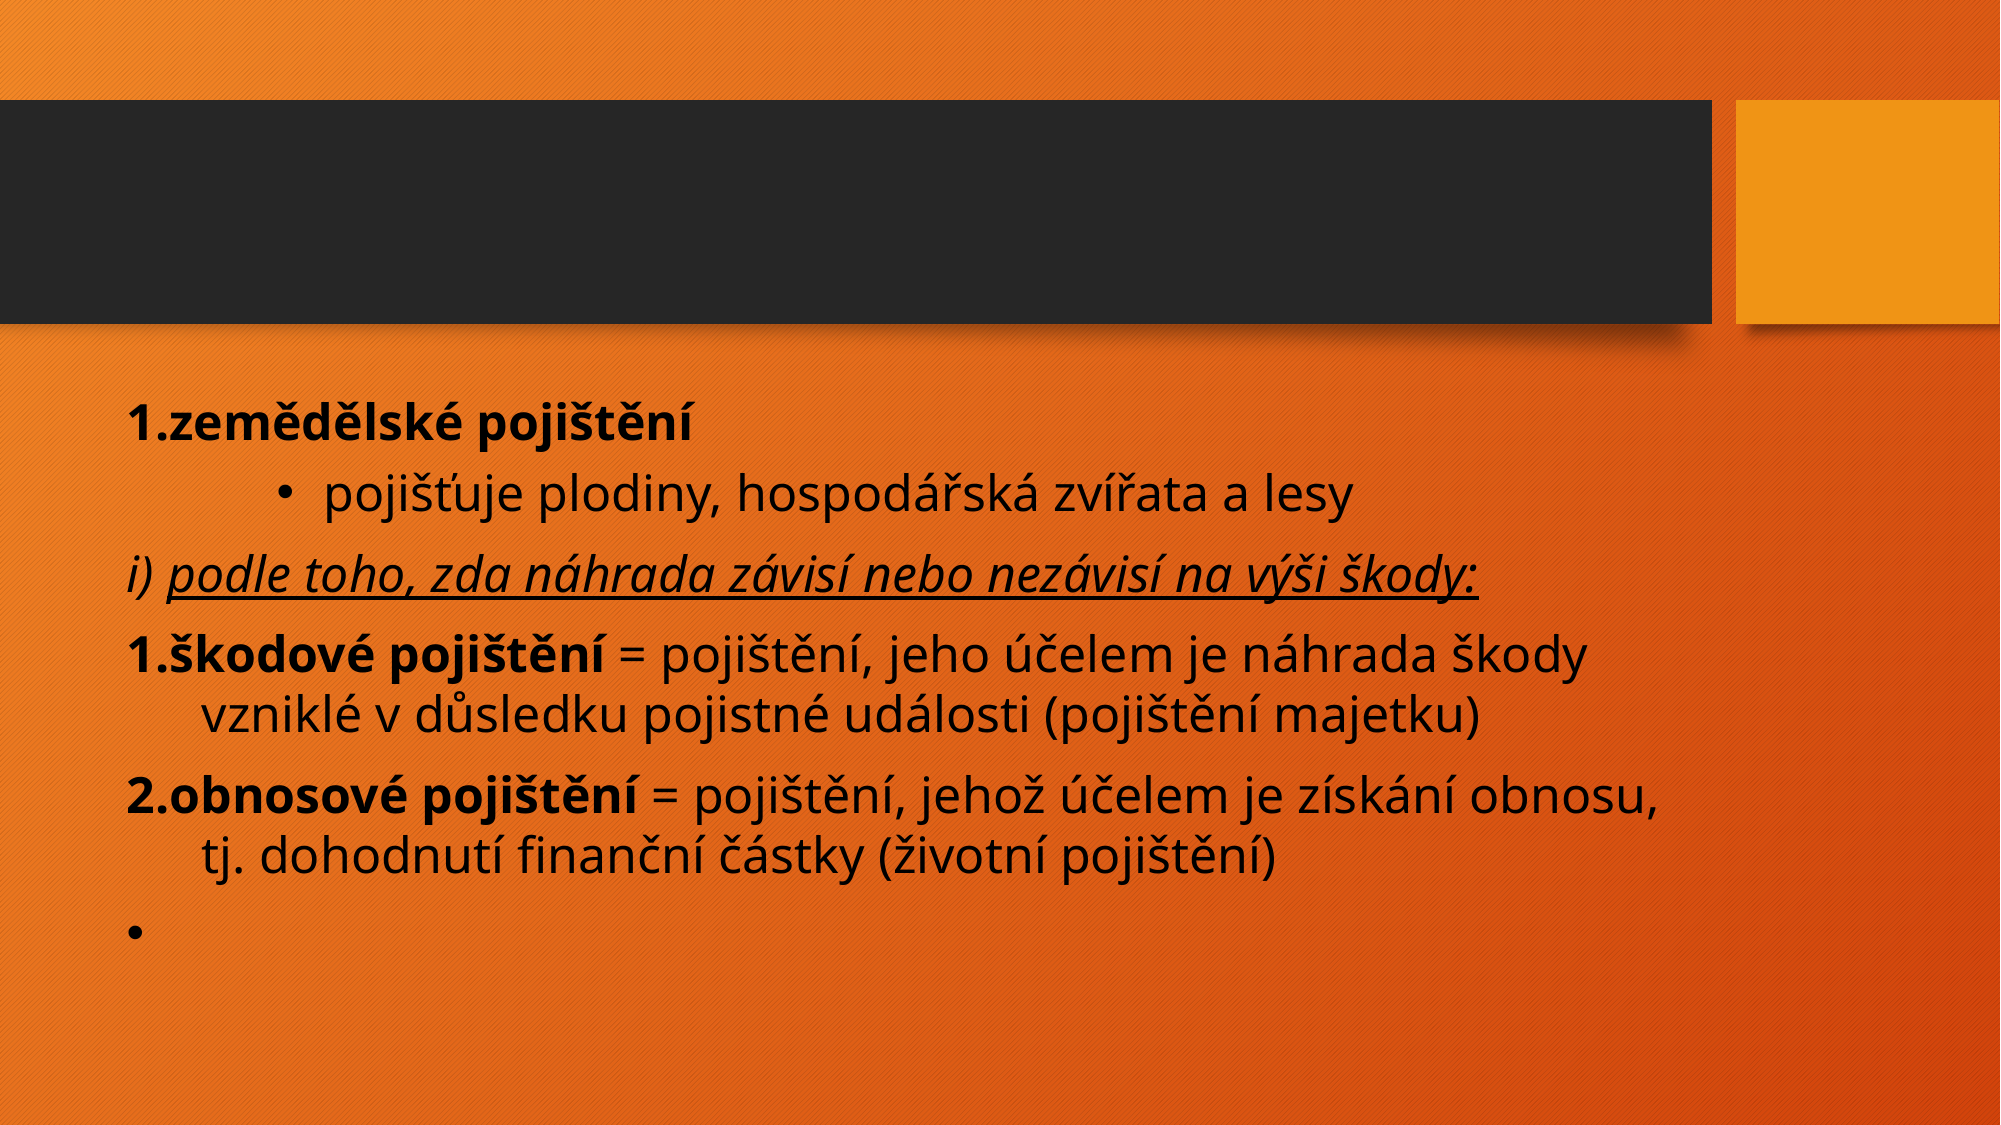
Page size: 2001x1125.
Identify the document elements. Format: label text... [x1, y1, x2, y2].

list zemědělské pojištění pojišťuje plodiny, hospodářská zvířata a lesy i) podle toho, zda náhrada závisí nebo nezávisí na výši škody: škodové pojištění = pojištění, jeho účelem je náhrada škody vzniklé v důsledku pojistné události (pojištění majetku) obnosové pojištění = pojištění, jehož účelem je získání obnosu, tj. dohodnutí finanční částky (životní pojištění) [111, 383, 1689, 974]
